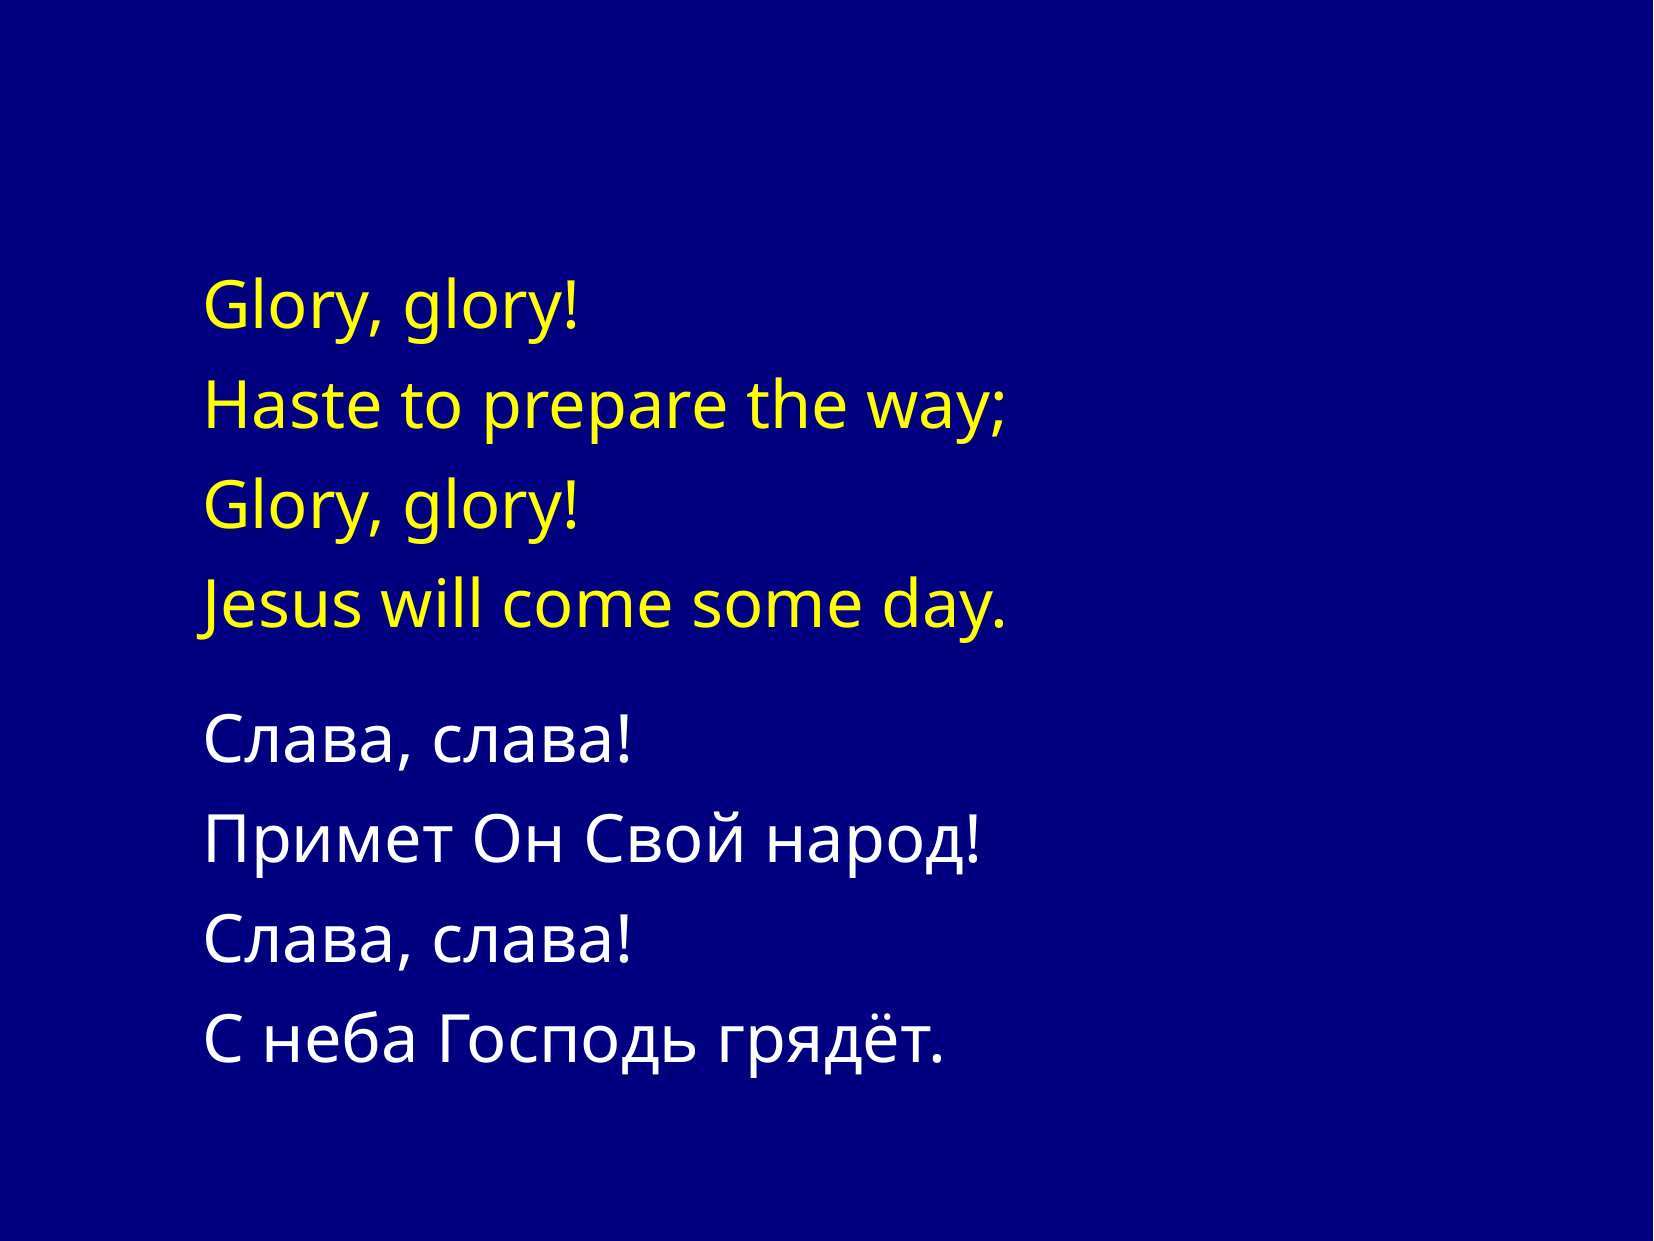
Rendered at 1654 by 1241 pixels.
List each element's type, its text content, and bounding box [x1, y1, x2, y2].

text_box Слава, слава! Примет Он Свой народ! Слава, слава! С неба Господь грядёт. [75, 675, 1576, 1163]
text_box Glory, glory! Haste to prepare the way; Glory, glory! Jesus will come some day. [75, 150, 1576, 638]
